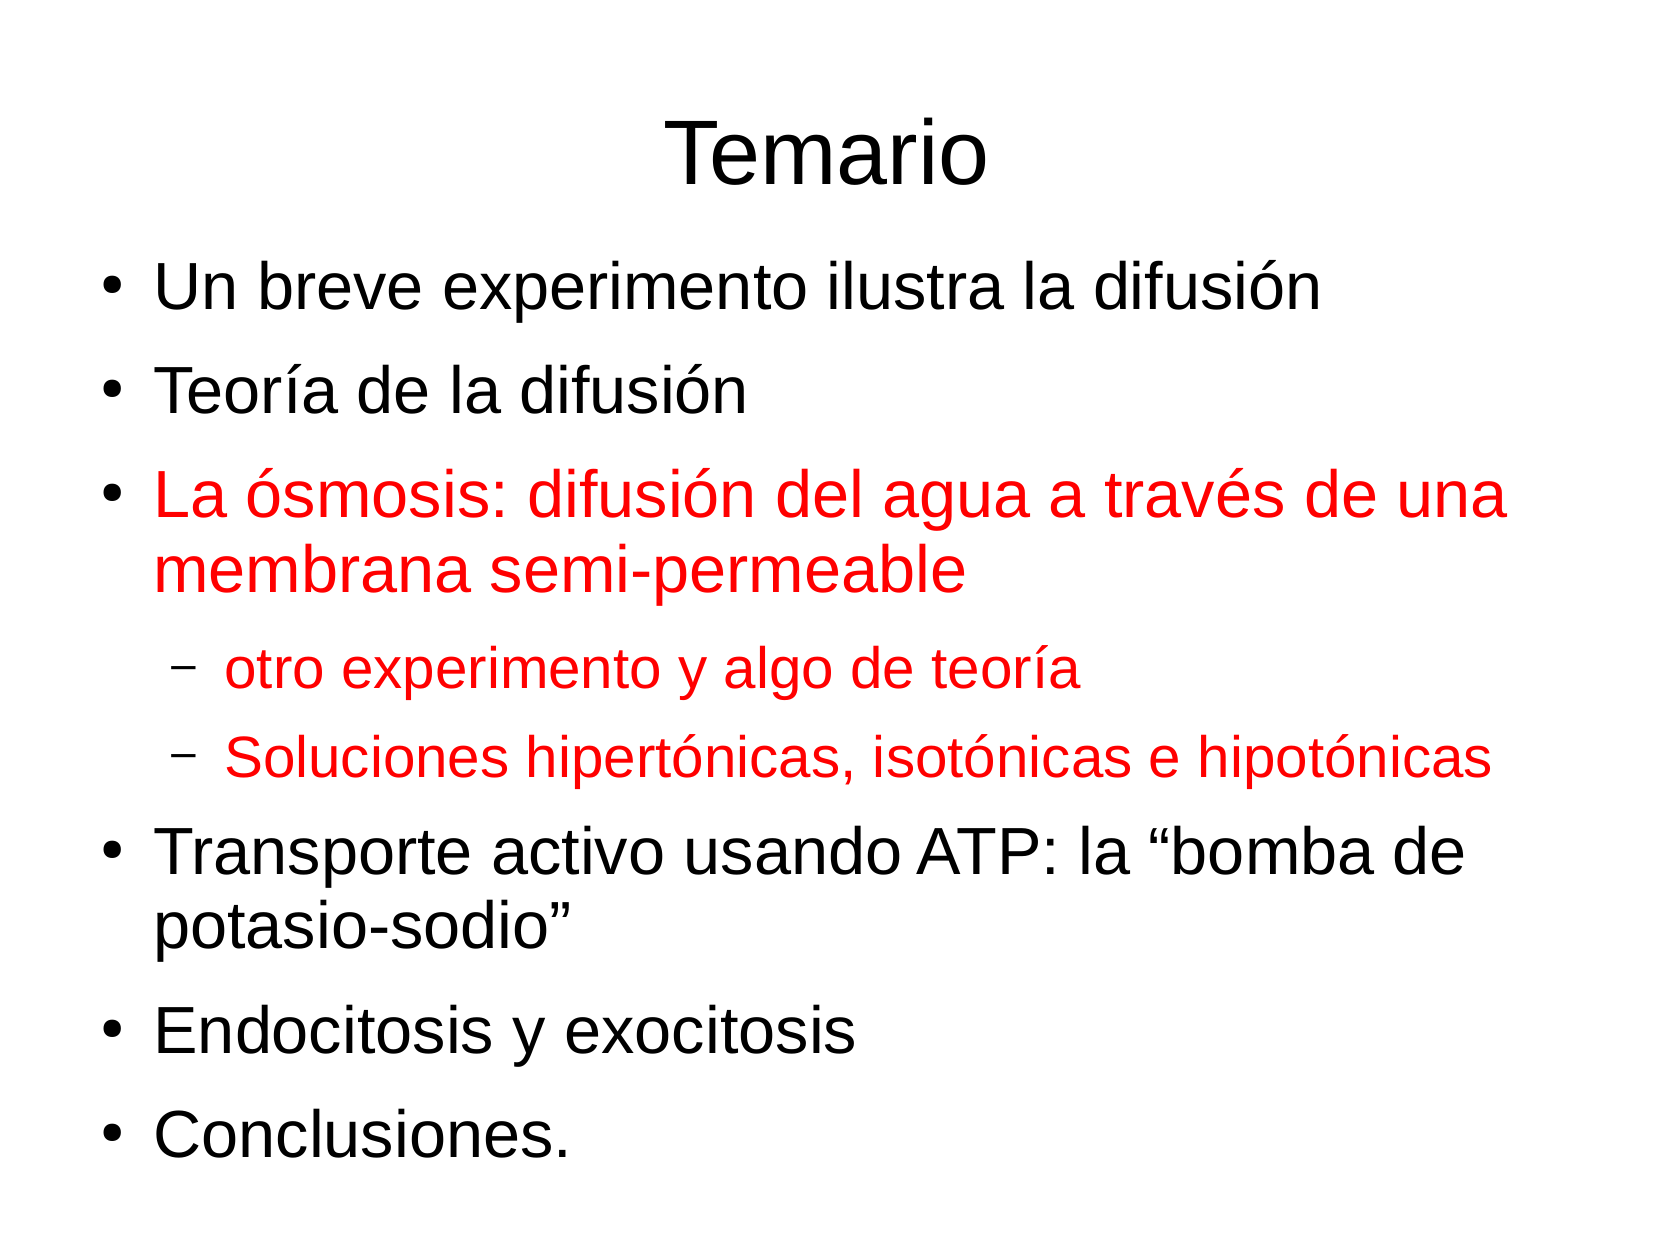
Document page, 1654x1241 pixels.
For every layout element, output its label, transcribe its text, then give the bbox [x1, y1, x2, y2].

title Temario [82, 49, 1571, 248]
list Un breve experimento ilustra la difusión Teoría de la difusión La ósmosis: difusión del agua a través de una membrana semi-permeable otro experimento y algo de teoría Soluciones hipertónicas, isotónicas e hipotónicas Transporte activo usando ATP: la “bomba de potasio-sodio” Endocitosis y exocitosis Conclusiones. [82, 248, 1571, 1172]
